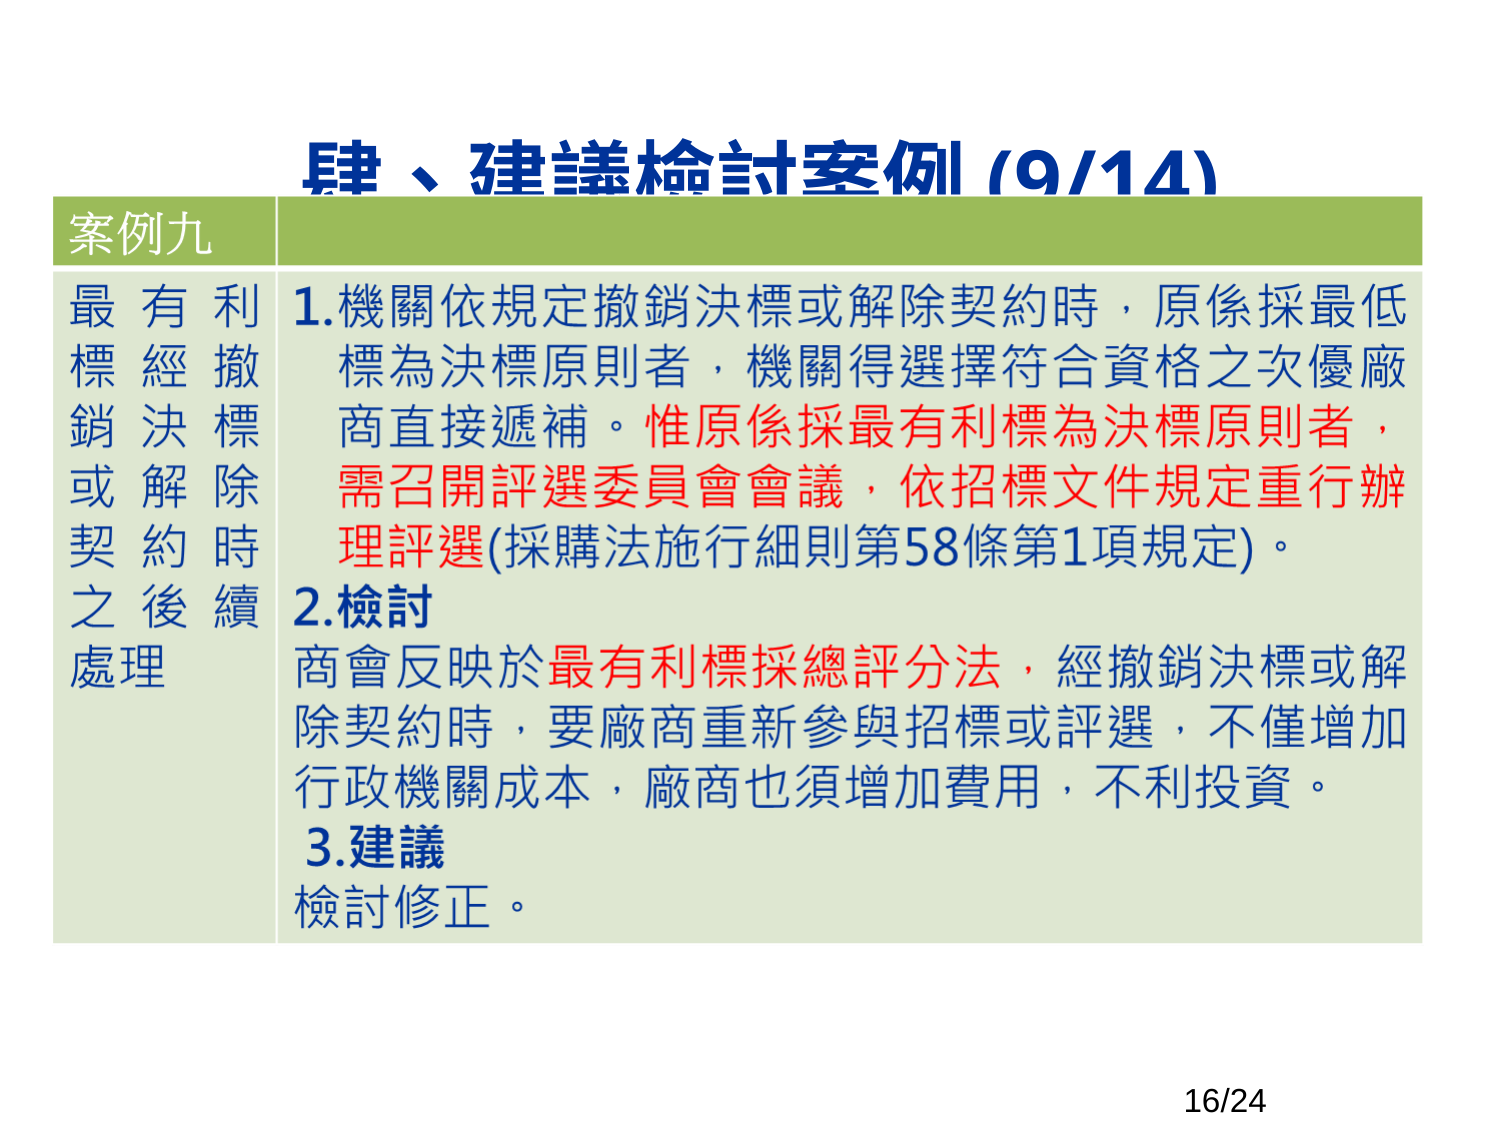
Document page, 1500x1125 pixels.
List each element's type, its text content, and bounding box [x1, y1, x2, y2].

picture [52, 187, 1424, 968]
text_box 肆、建議檢討案例(9/14) [9, 19, 1500, 152]
